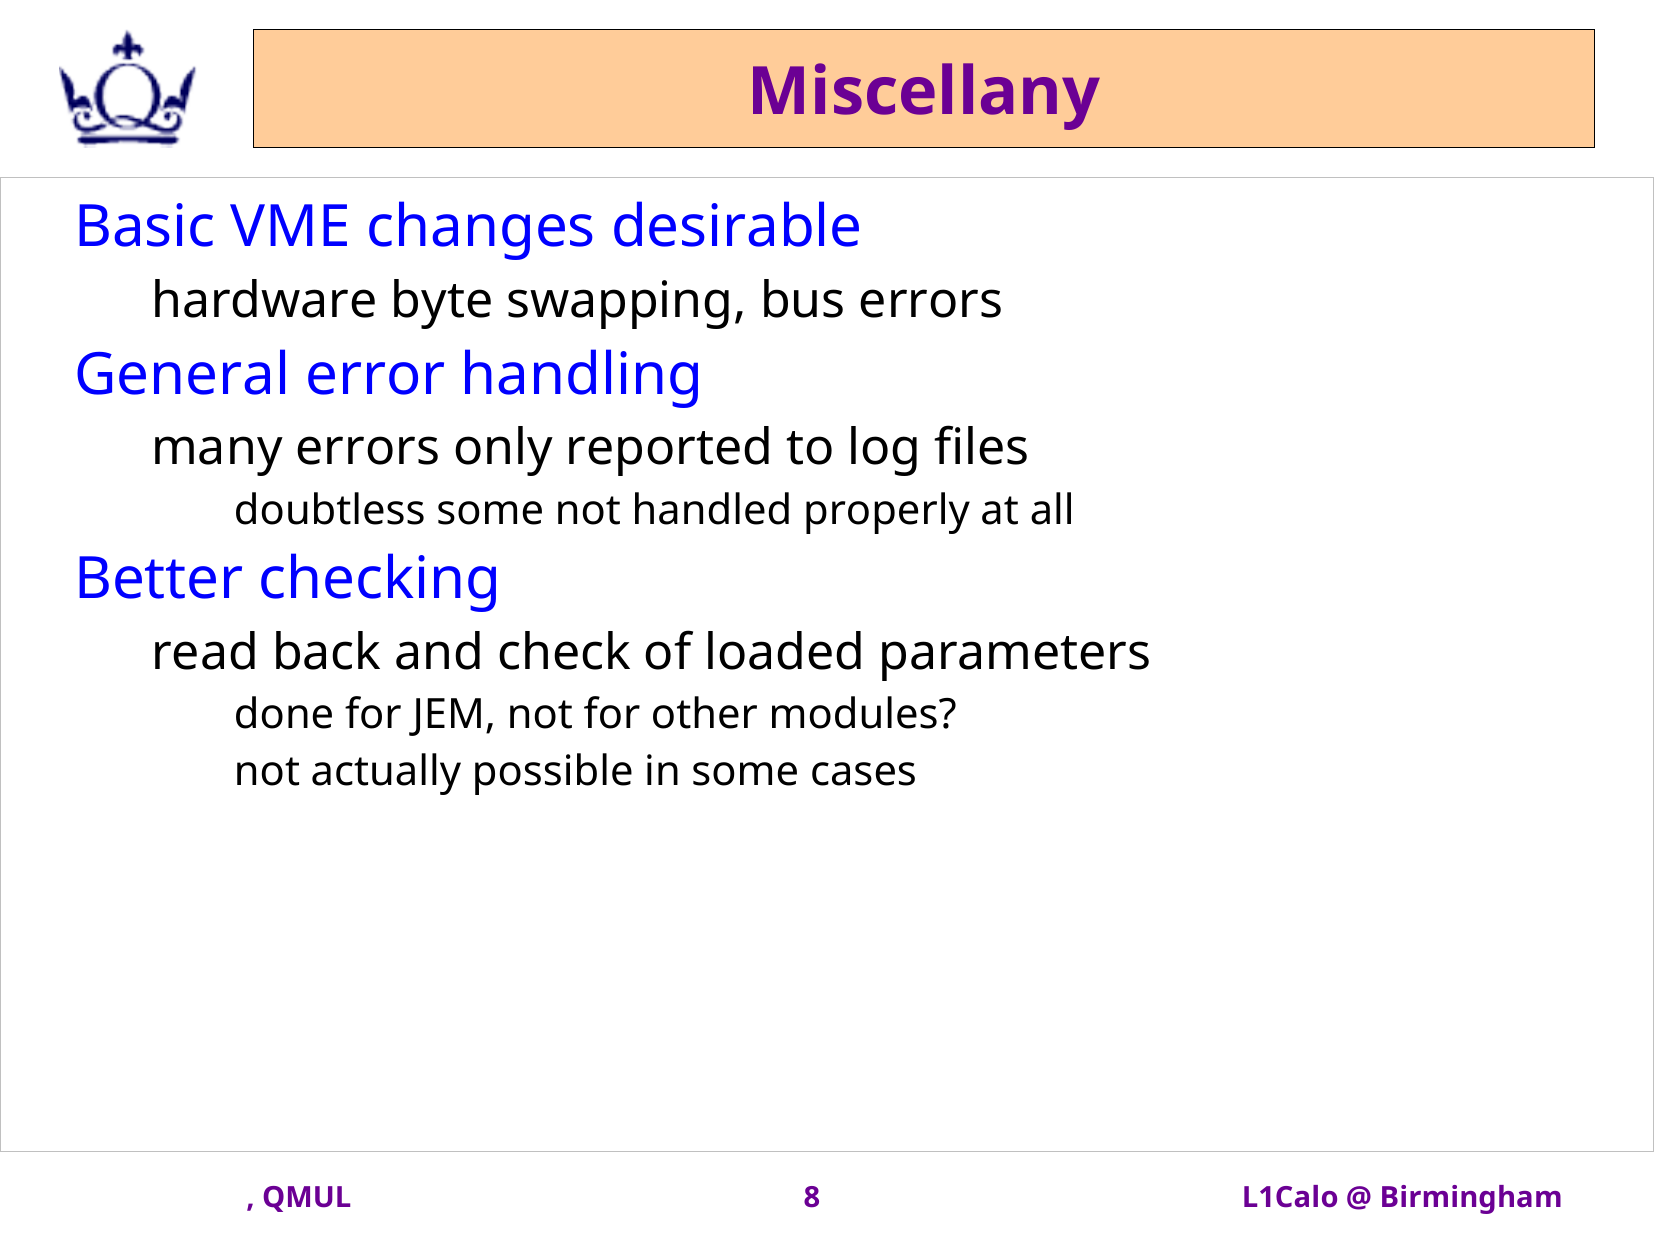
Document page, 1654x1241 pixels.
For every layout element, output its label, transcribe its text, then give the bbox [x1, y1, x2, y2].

picture [59, 29, 200, 148]
title Miscellany [253, 29, 1595, 148]
list Basic VME changes desirable hardware byte swapping, bus errors General error handling many errors only reported to log files doubtless some not handled properly at all Better checking read back and check of loaded parameters done for JEM, not for other modules? not actually possible in some cases [56, 184, 1600, 1105]
